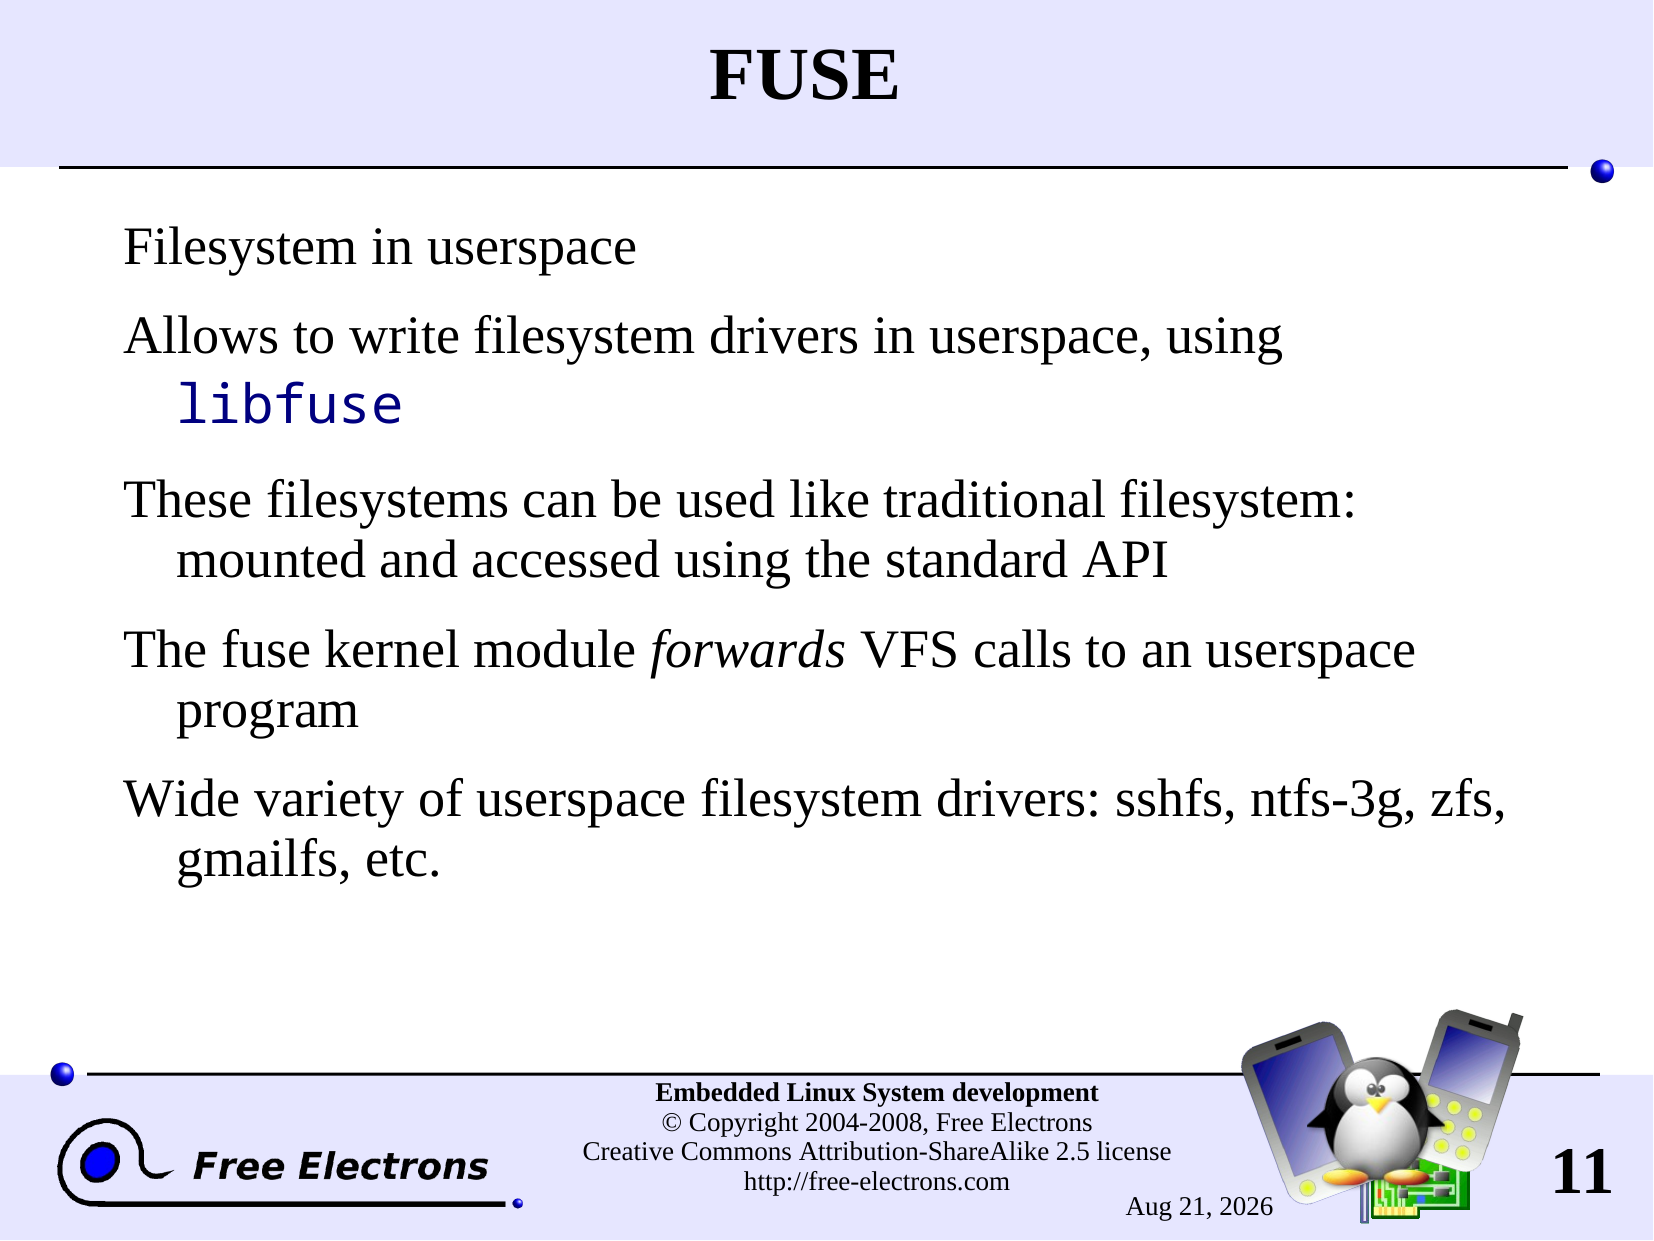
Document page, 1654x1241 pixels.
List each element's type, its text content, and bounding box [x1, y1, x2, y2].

title FUSE [60, 25, 1551, 124]
list Filesystem in userspace Allows to write filesystem drivers in userspace, using libfuse These filesystems can be used like traditional filesystem: mounted and accessed using the standard API The fuse kernel module forwards VFS calls to an userspace program Wide variety of userspace filesystem drivers: sshfs, ntfs-3g, zfs, gmailfs, etc. [105, 216, 1518, 1066]
picture [50, 1107, 527, 1216]
picture [1231, 1007, 1538, 1241]
